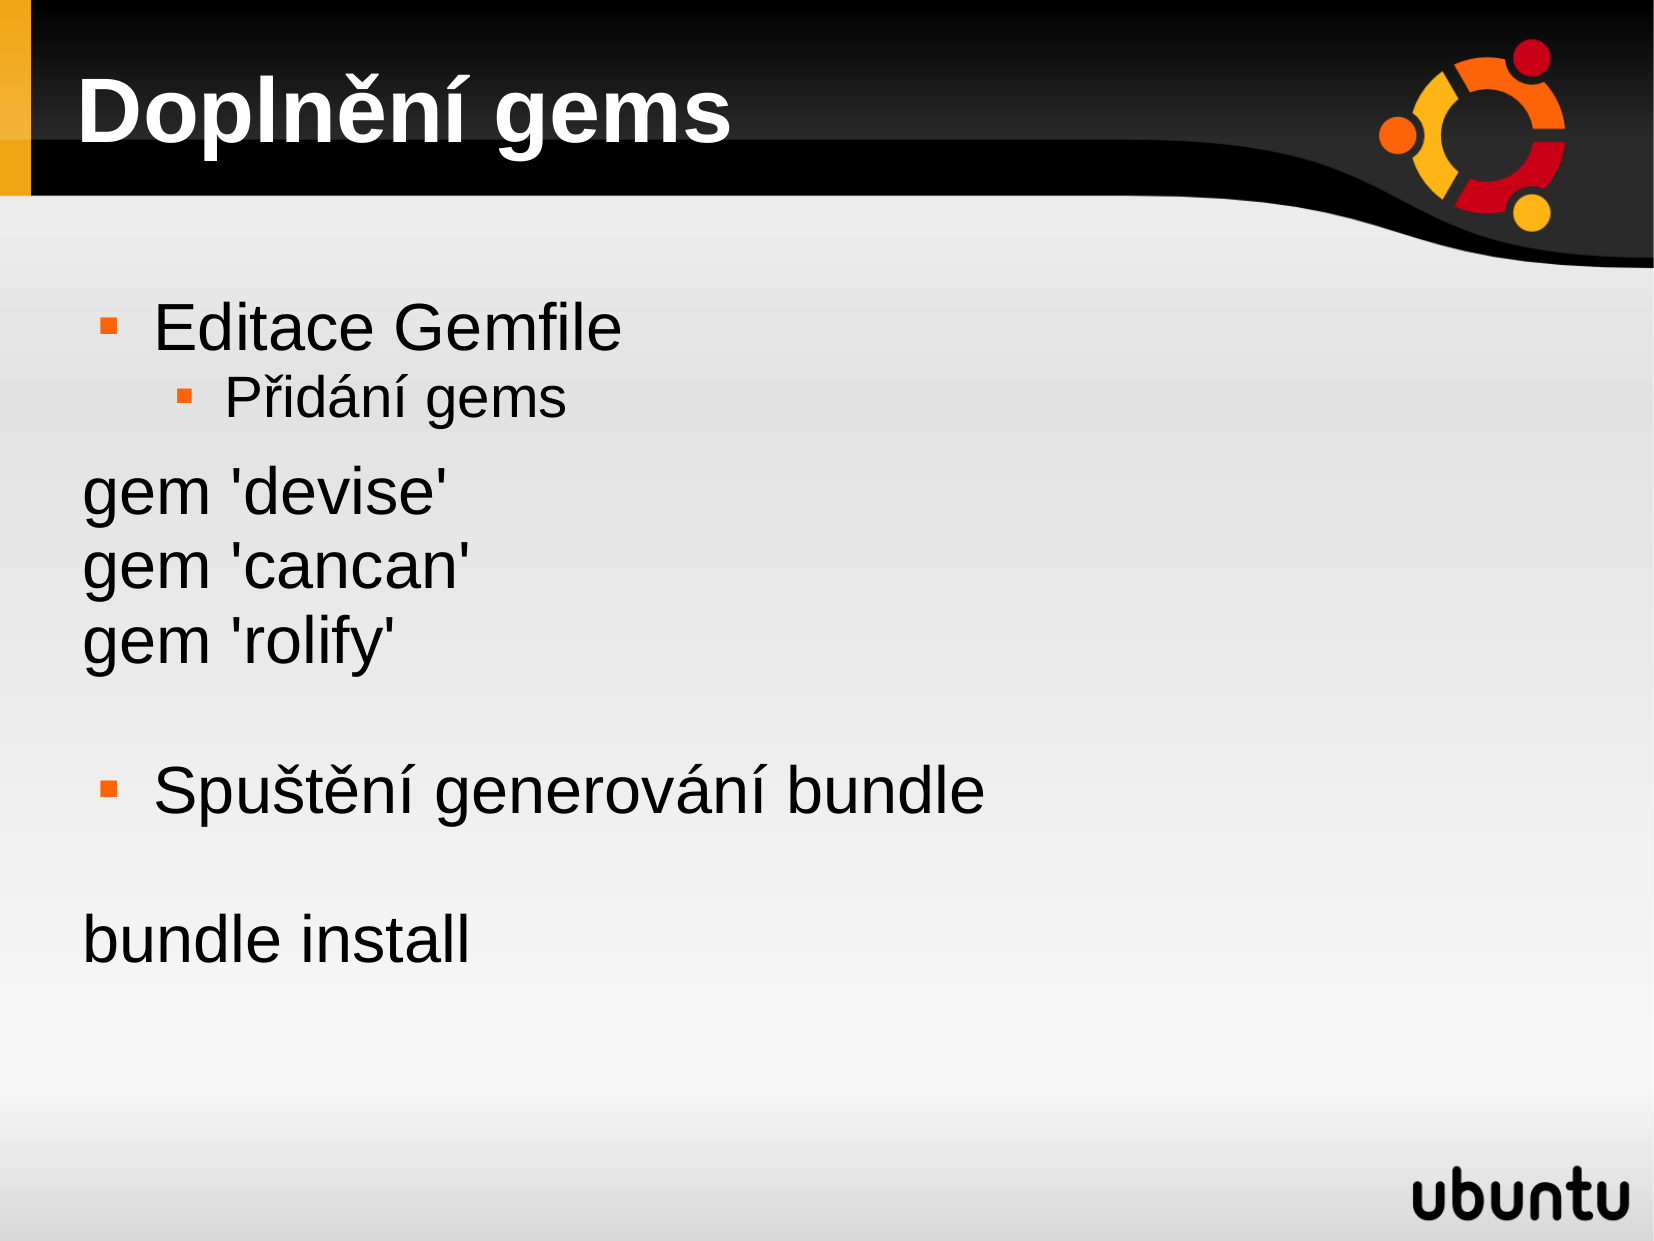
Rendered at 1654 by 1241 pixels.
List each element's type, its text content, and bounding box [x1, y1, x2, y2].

picture [0, 0, 1654, 1241]
title Doplnění gems [76, 14, 1565, 207]
list Editace Gemfile Přidání gems gem 'devise' gem 'cancan' gem 'rolify' Spuštění generování bundle bundle install [82, 290, 1571, 1094]
